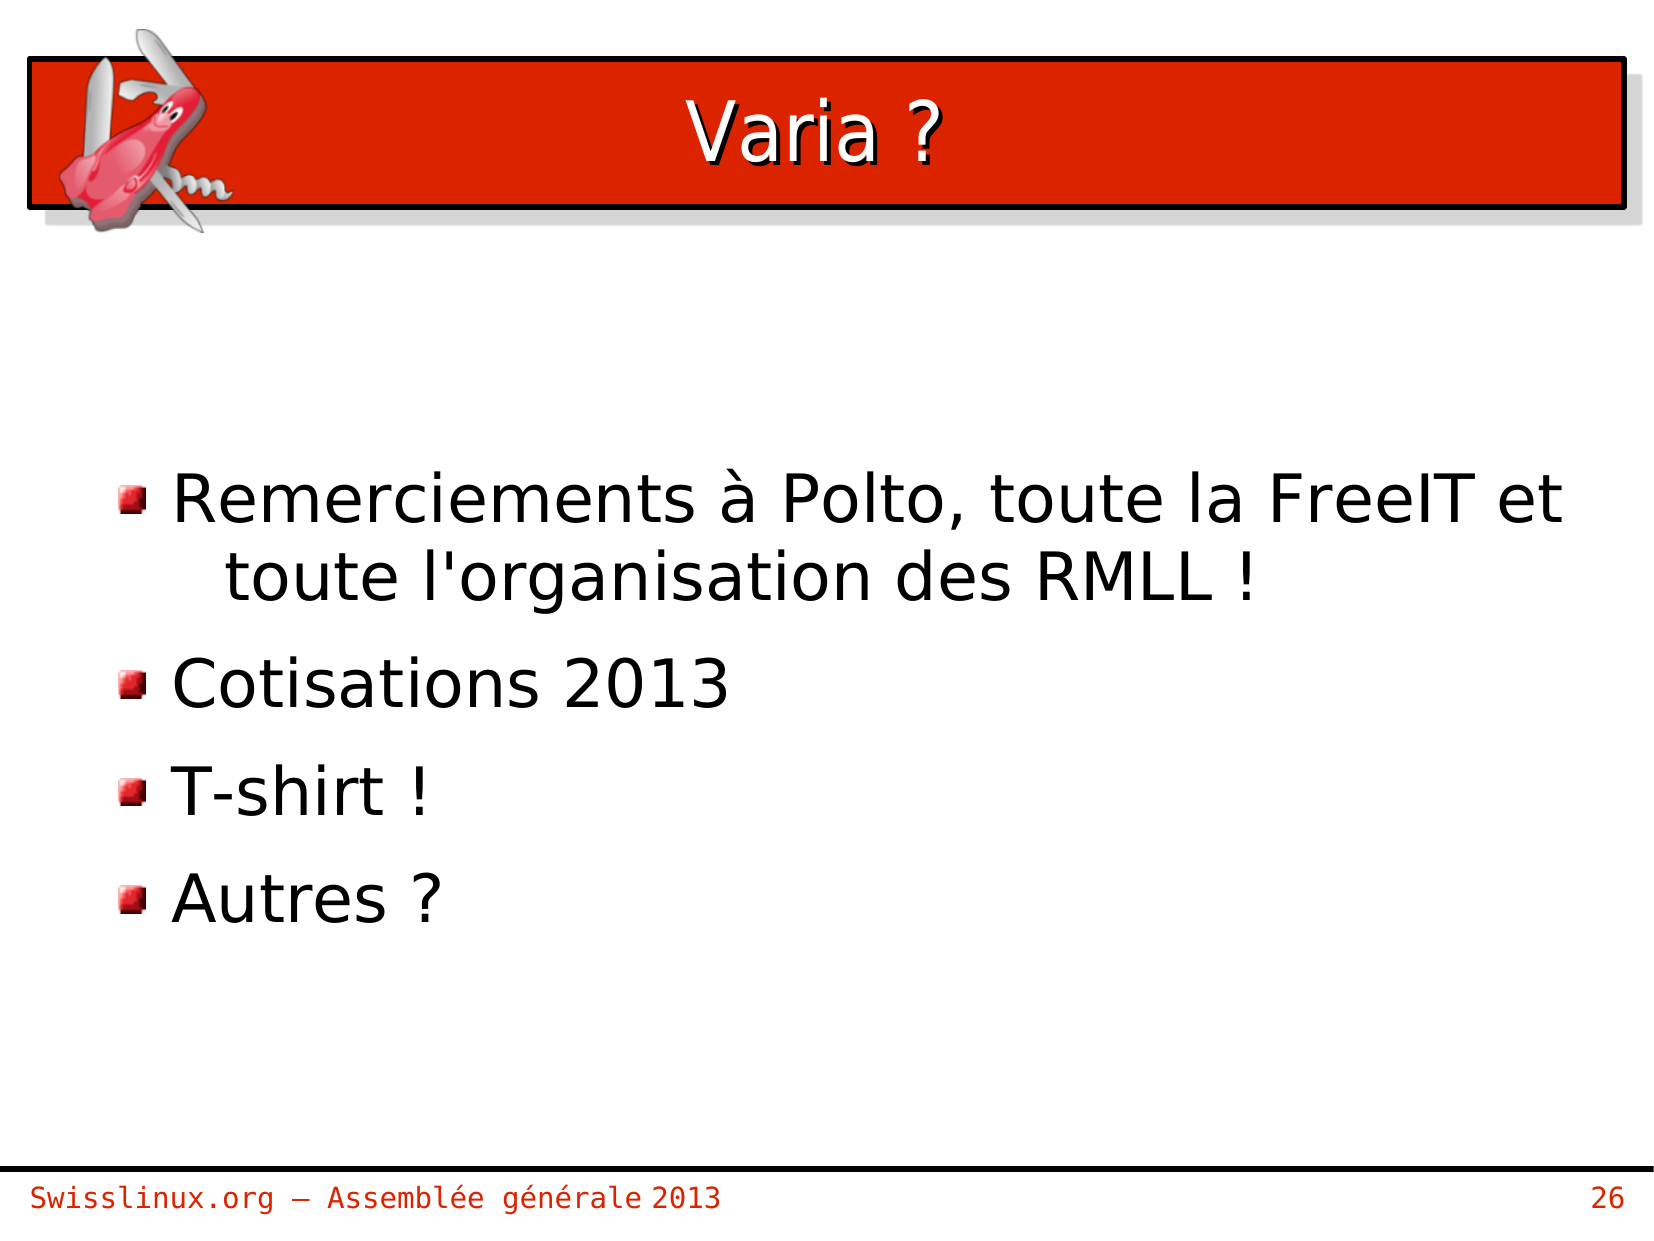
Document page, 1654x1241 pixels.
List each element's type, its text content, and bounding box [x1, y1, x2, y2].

picture [59, 29, 234, 84]
picture [59, 182, 234, 233]
title Varia ? [35, 84, 1595, 182]
list Remerciements à Polto, toute la FreeIT et toute l'organisation des RMLL ! Cotisations 2013 T-shirt ! Autres ? [82, 290, 1571, 1109]
